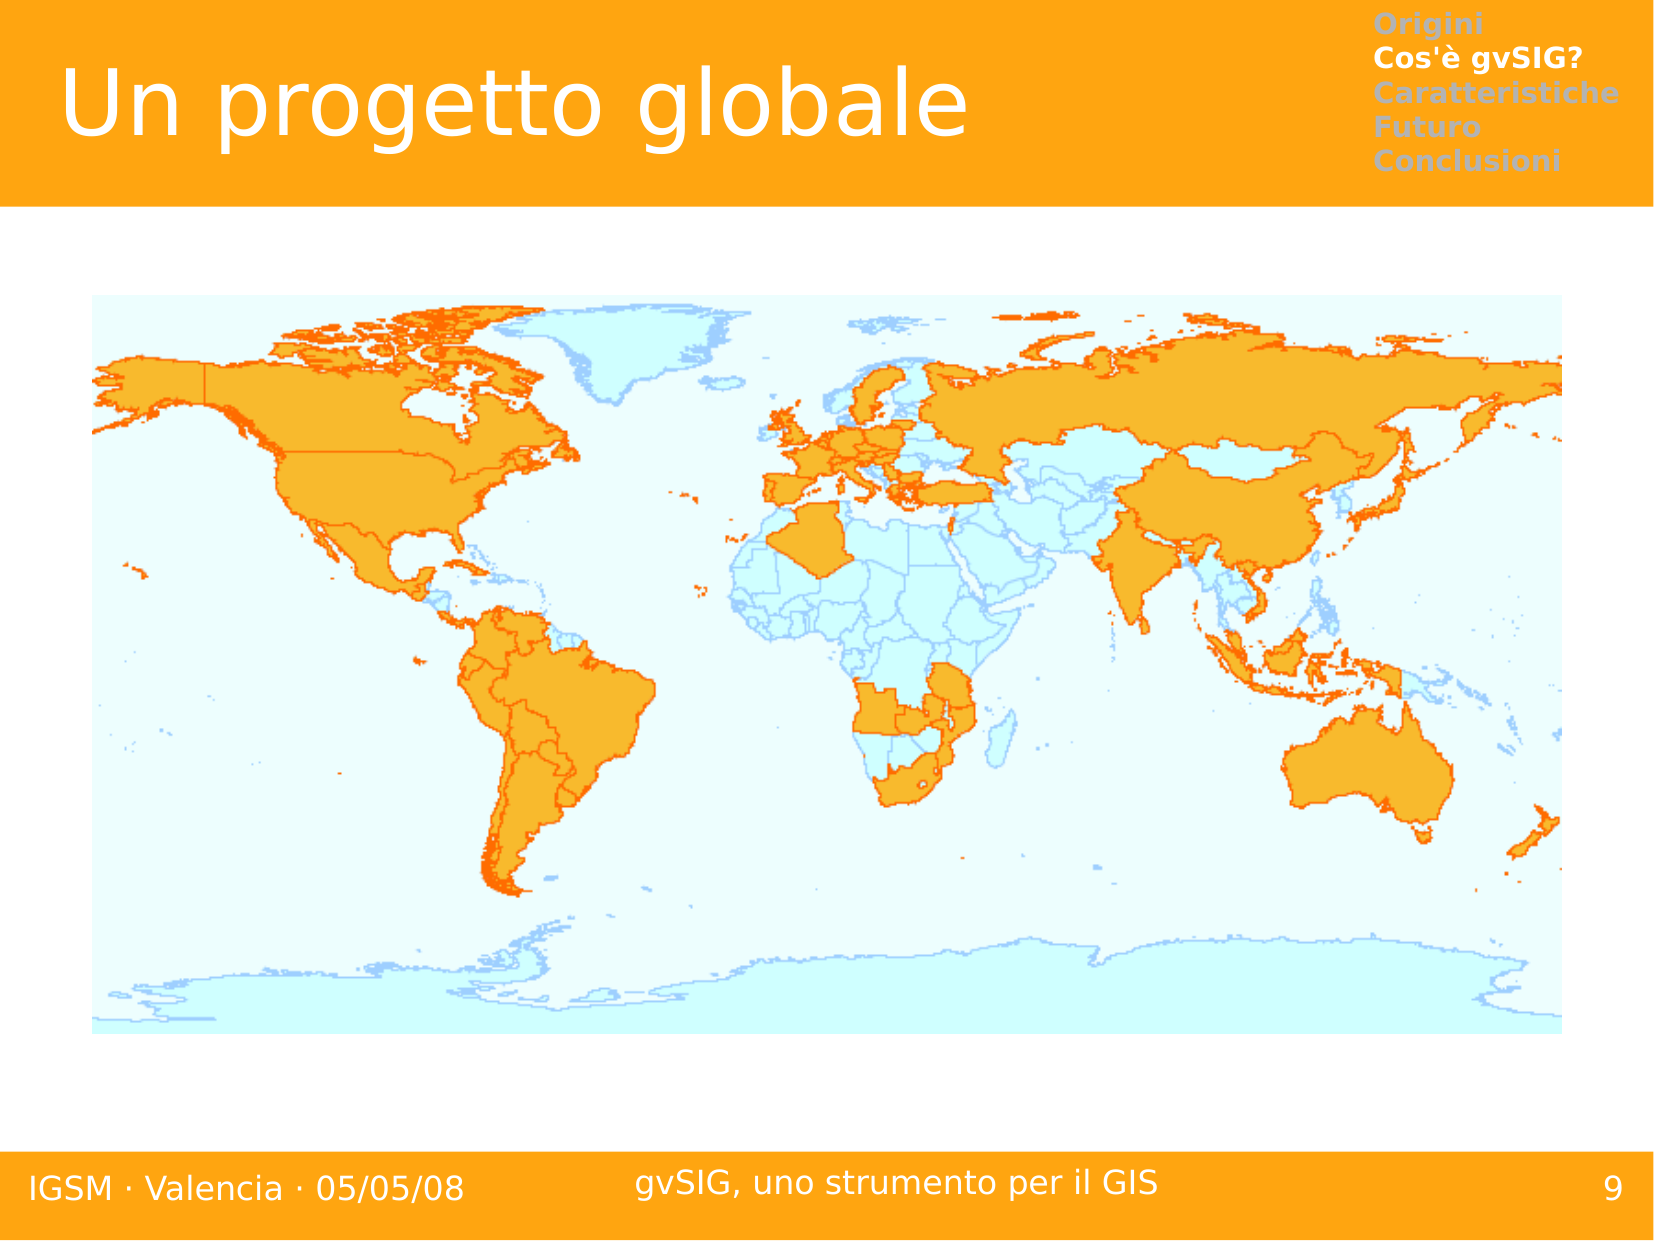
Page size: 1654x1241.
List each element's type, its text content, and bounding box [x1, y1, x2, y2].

picture [92, 295, 1562, 1034]
title Un progetto globale [59, 29, 1358, 178]
text_box Origini Cos'è gvSIG? Caratteristiche Futuro Conclusioni [1358, 0, 1654, 207]
